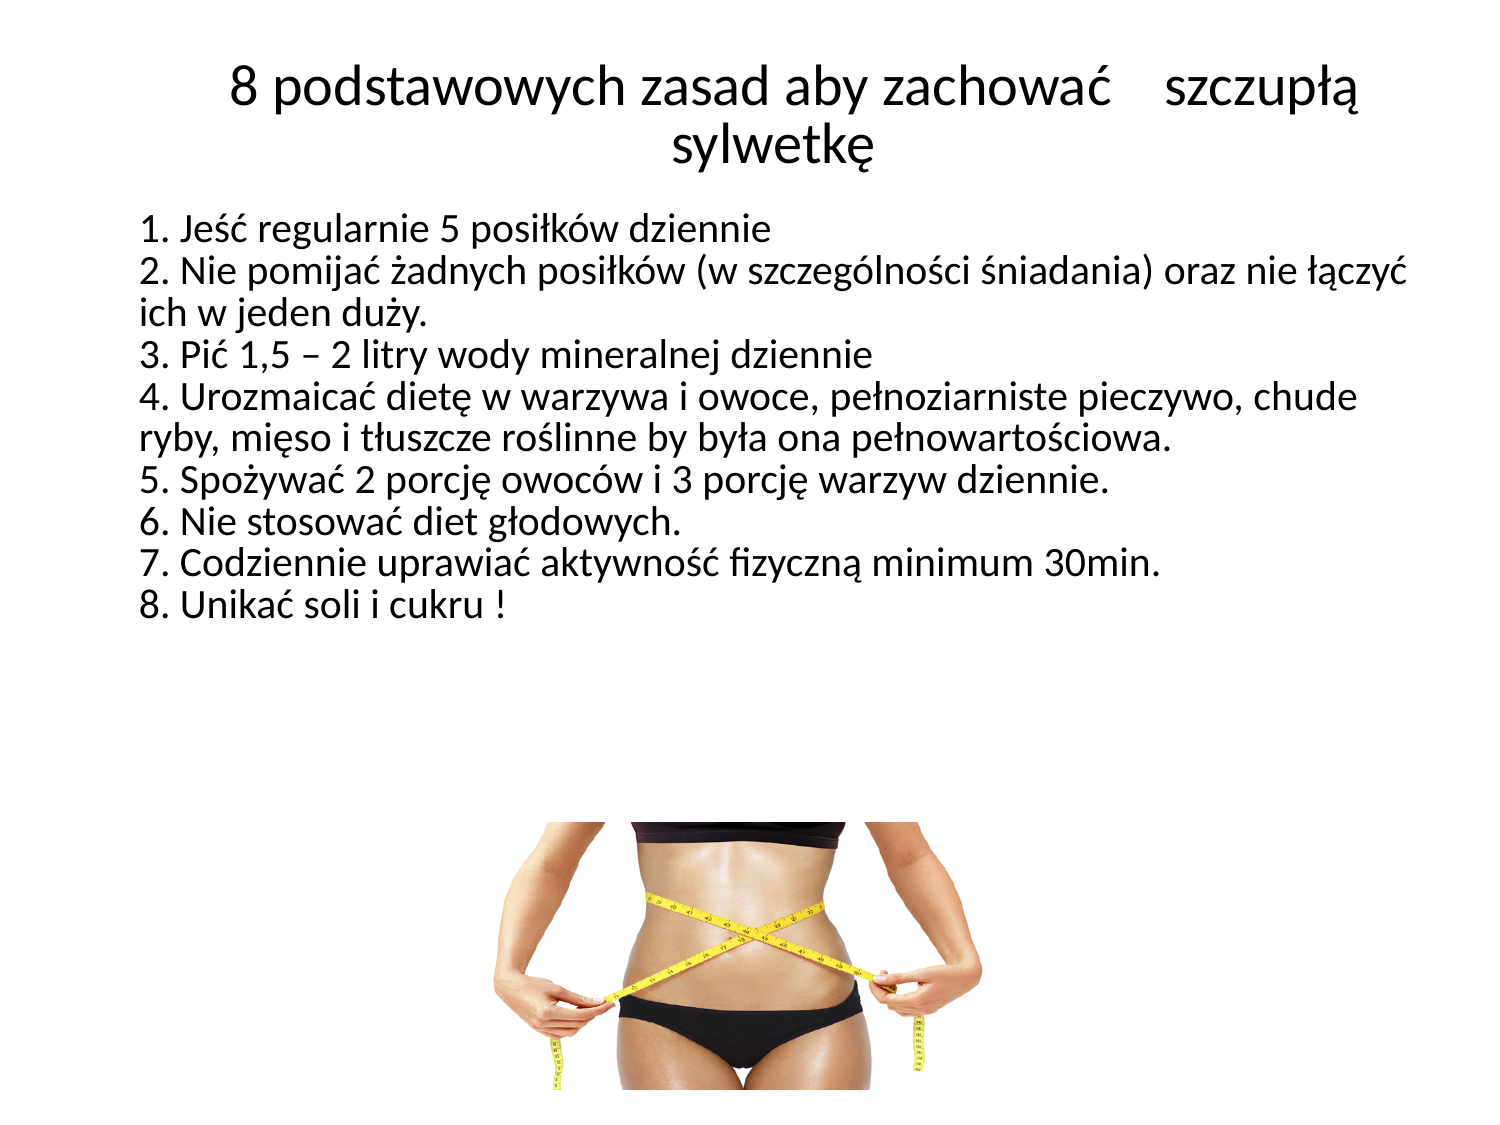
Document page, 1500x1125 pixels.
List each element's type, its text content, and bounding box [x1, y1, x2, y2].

picture [478, 822, 996, 1090]
text_box 8 podstawowych zasad aby zachować szczupłą sylwetkę 1. Jeść regularnie 5 posiłków dziennie 2. Nie pomijać żadnych posiłków (w szczególności śniadania) oraz nie łączyć ich w jeden duży. 3. Pić 1,5 – 2 litry wody mineralnej dziennie 4. Urozmaicać dietę w warzywa i owoce, pełnoziarniste pieczywo, chude ryby, mięso i tłuszcze roślinne by była ona pełnowartościowa. 5. Spożywać 2 porcję owoców i 3 porcję warzyw dziennie. 6. Nie stosować diet głodowych. 7. Codziennie uprawiać aktywność fizyczną minimum 30min. 8. Unikać soli i cukru ! [123, 54, 1459, 779]
